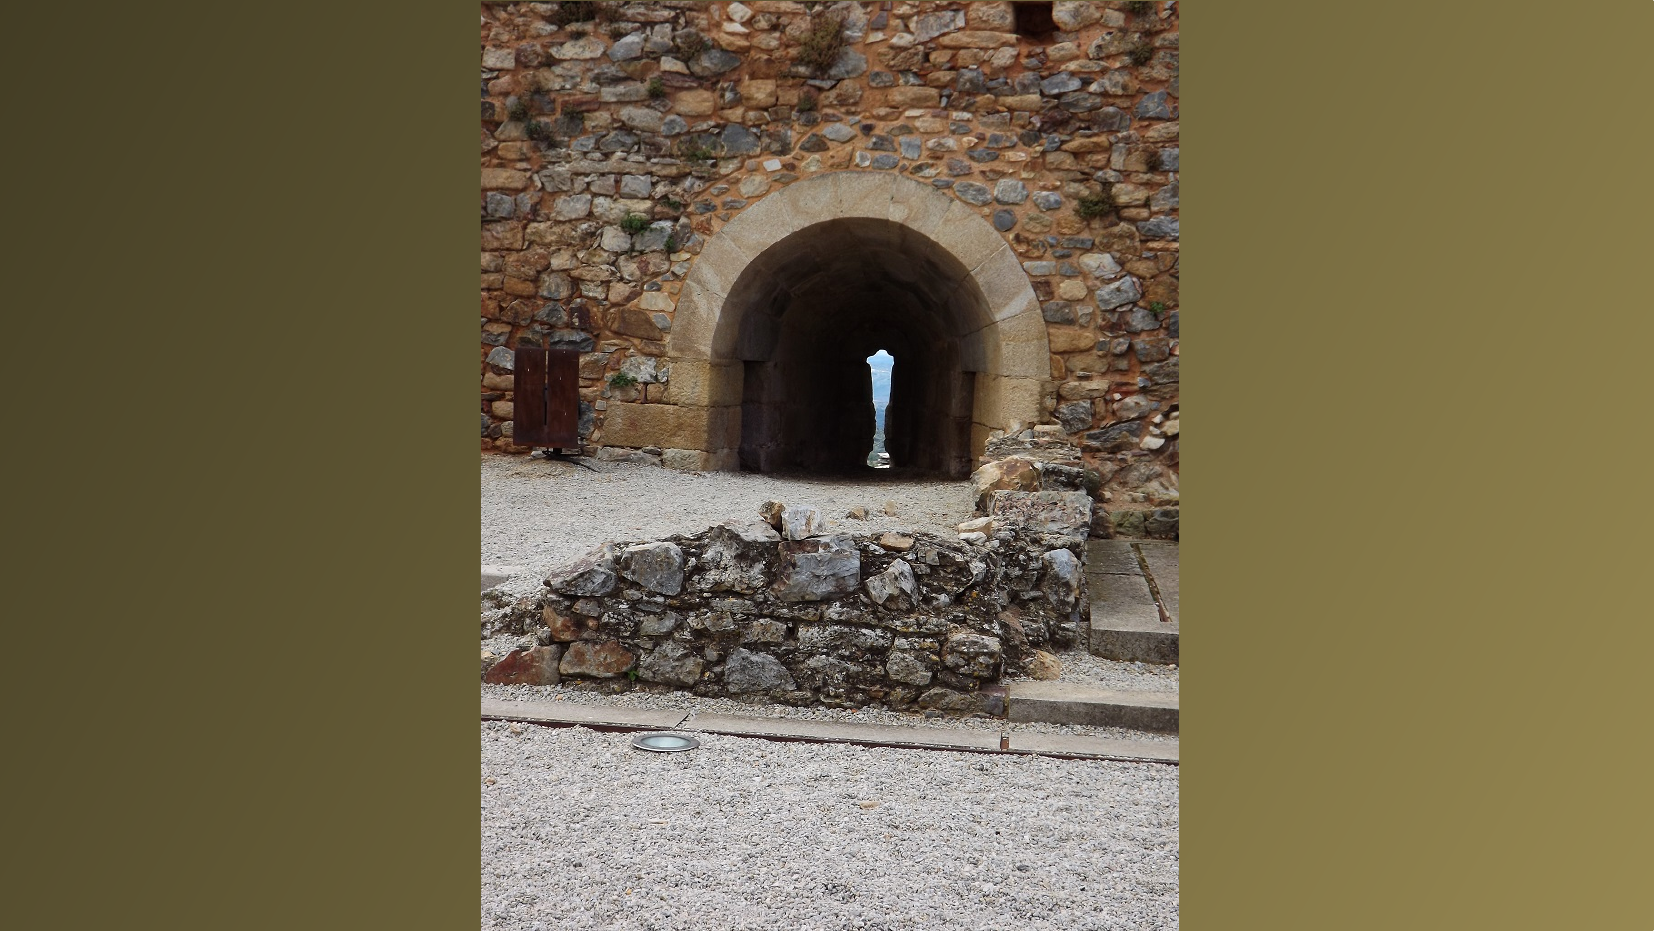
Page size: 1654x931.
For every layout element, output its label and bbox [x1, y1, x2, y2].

picture [481, 1, 1179, 931]
